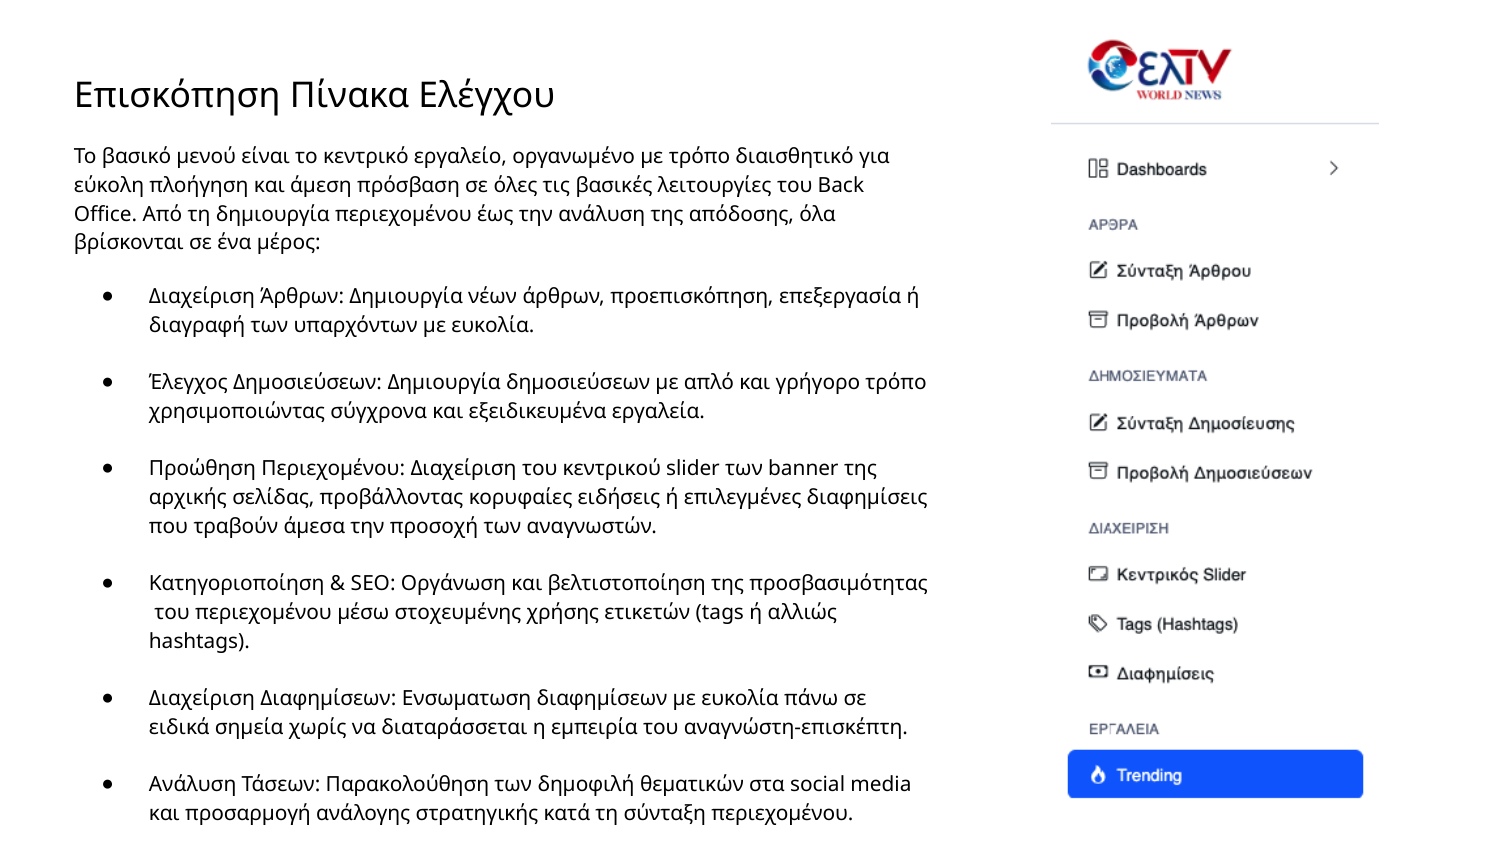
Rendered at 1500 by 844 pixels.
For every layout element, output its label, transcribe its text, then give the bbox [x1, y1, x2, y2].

text_box Επισκόπηση Πίνακα Ελέγχου Το βασικό μενού είναι το κεντρικό εργαλείο, οργανωμένο με τρόπο διαισθητικό για εύκολη πλοήγηση και άμεση πρόσβαση σε όλες τις βασικές λειτουργίες του Back Office. Από τη δημιουργία περιεχομένου έως την ανάλυση της απόδοσης, όλα βρίσκονται σε ένα μέρος: Διαχείριση Άρθρων: Δημιουργία νέων άρθρων, προεπισκόπηση, επεξεργασία ή διαγραφή των υπαρχόντων με ευκολία. Έλεγχος Δημοσιεύσεων: Δημιουργία δημοσιεύσεων με απλό και γρήγορο τρόπο χρησιμοποιώντας σύγχρονα και εξειδικευμένα εργαλεία. Προώθηση Περιεχομένου: Διαχείριση του κεντρικού slider των banner της αρχικής σελίδας, προβάλλοντας κορυφαίες ειδήσεις ή επιλεγμένες διαφημίσεις που τραβούν άμεσα την προσοχή των αναγνωστών. Κατηγοριοποίηση & SEO: Οργάνωση και βελτιστοποίηση της προσβασιμότητας του περιεχομένου μέσω στοχευμένης χρήσης ετικετών (tags ή αλλιώς hashtags). Διαχείριση Διαφημίσεων: Ενσωματωση διαφημίσεων με ευκολία πάνω σε ειδικά σημεία χωρίς να διαταράσσεται η εμπειρία του αναγνώστη-επισκέπτη. Ανάλυση Τάσεων: Παρακολούθηση των δημοφιλή θεματικών στα social media και προσαρμογή ανάλογης στρατηγικής κατά τη σύνταξη περιεχομένου. [58, 50, 945, 840]
picture [1051, 24, 1379, 819]
